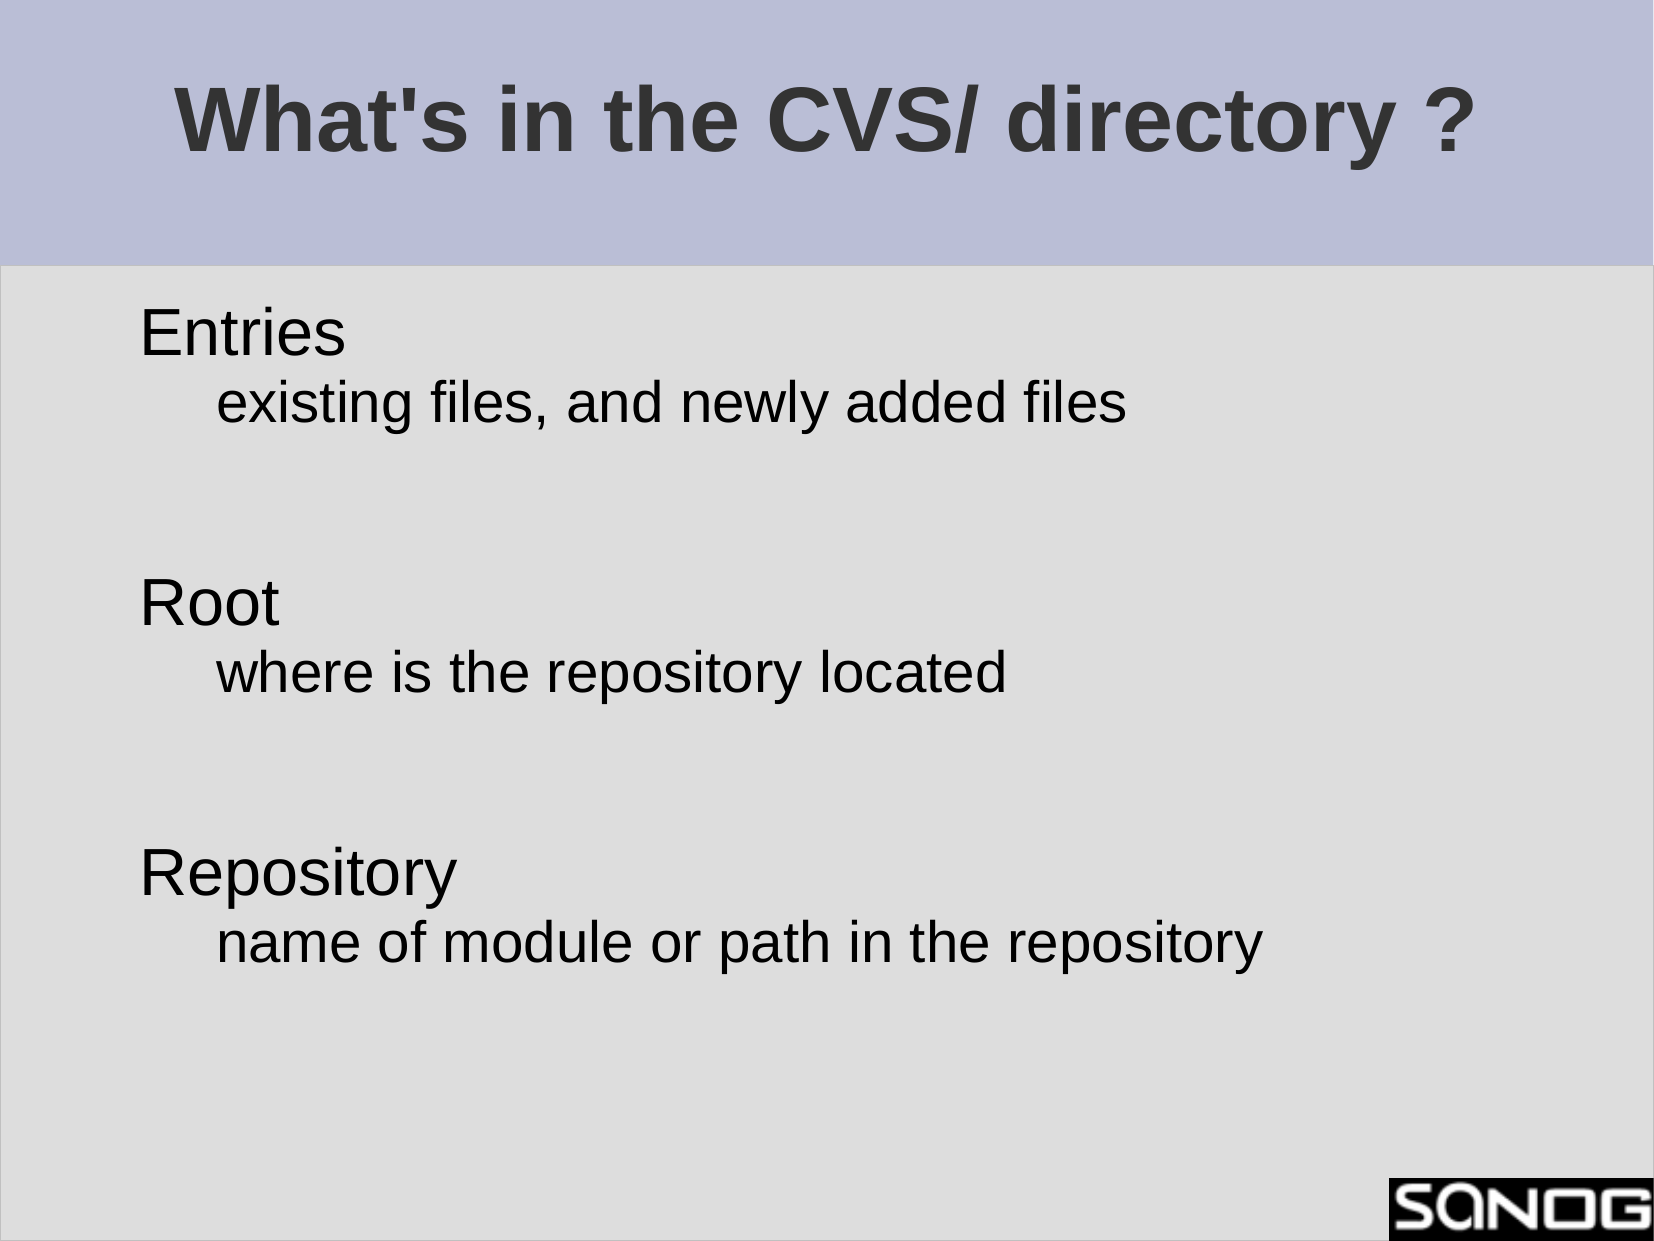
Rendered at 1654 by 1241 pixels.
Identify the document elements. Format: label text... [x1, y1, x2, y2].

title What's in the CVS/ directory ? [121, 2, 1534, 237]
picture [1389, 1178, 1654, 1241]
list Entries existing files, and newly added files Root where is the repository located Repository name of module or path in the repository [121, 295, 1534, 1152]
